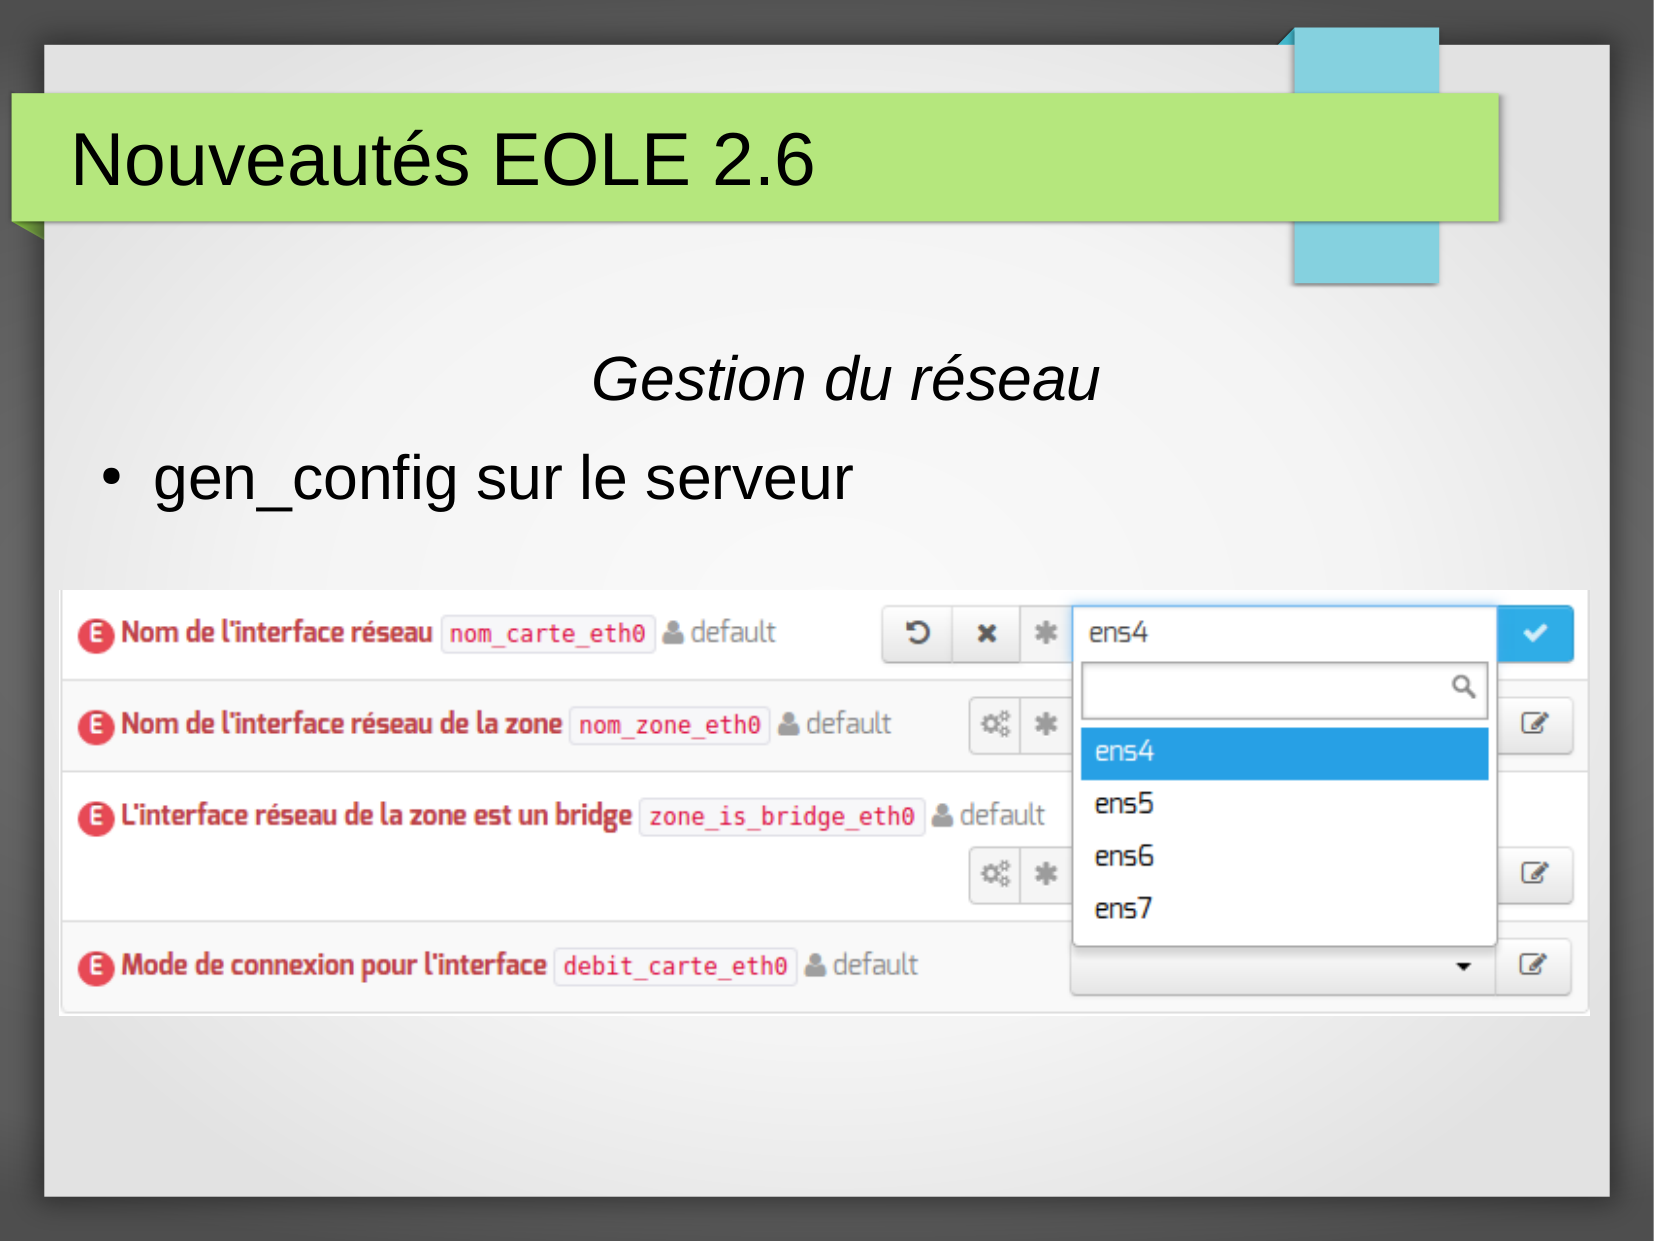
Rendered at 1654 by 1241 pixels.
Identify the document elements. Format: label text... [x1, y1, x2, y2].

picture [0, 0, 1654, 1241]
list Gestion du réseau gen_config sur le serveur [82, 343, 1538, 544]
title Nouveautés EOLE 2.6 [70, 75, 1252, 244]
